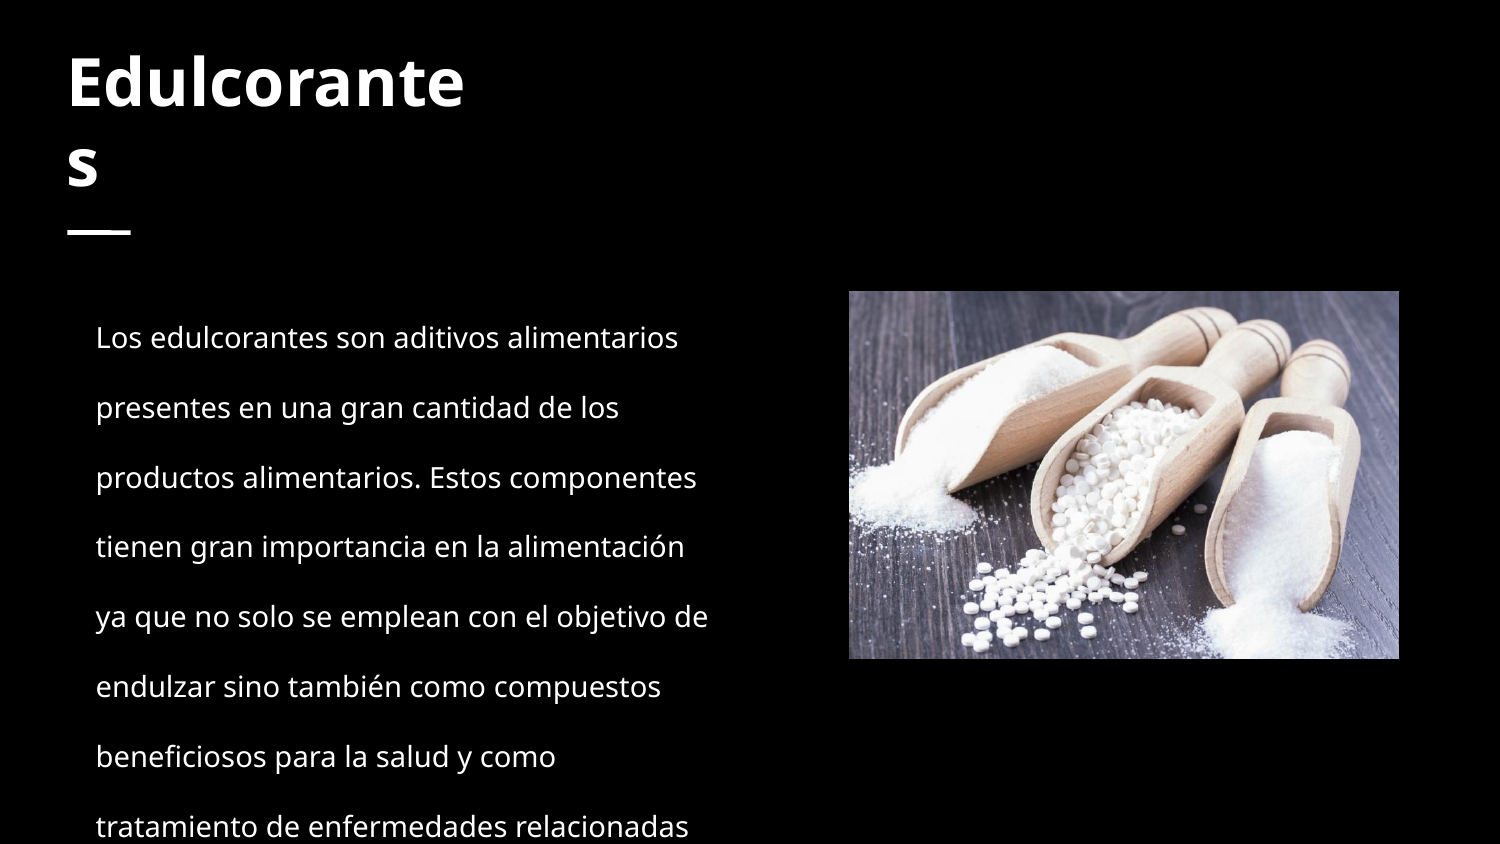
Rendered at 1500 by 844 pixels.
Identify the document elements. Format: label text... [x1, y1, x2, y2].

picture [849, 291, 1399, 659]
title Edulcorantes [51, 91, 512, 216]
list Los edulcorantes son aditivos alimentarios presentes en una gran cantidad de los productos alimentarios. Estos componentes tienen gran importancia en la alimentación ya que no solo se emplean con el objetivo de endulzar sino también como compuestos beneficiosos para la salud y como tratamiento de enfermedades relacionadas con la hiperglucemia. [51, 269, 726, 750]
